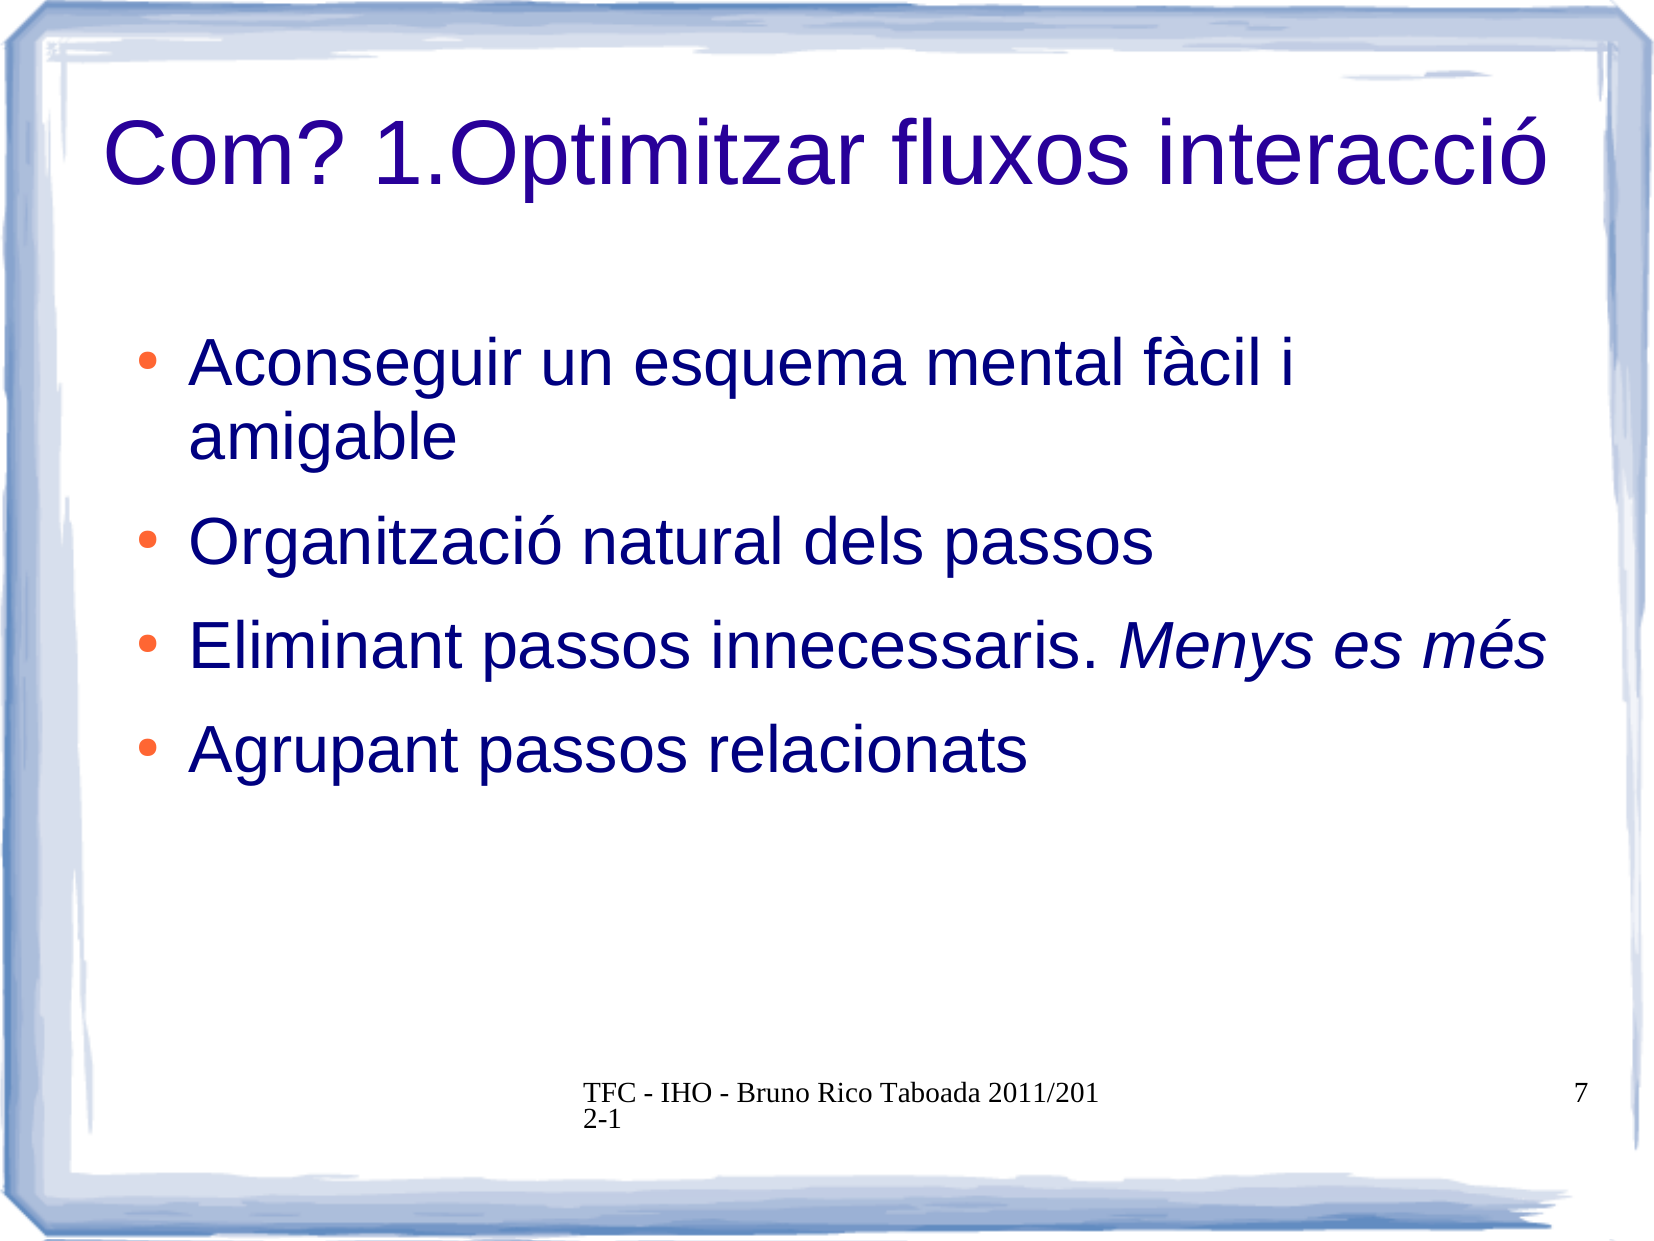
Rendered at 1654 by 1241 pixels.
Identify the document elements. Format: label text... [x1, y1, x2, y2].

list Aconseguir un esquema mental fàcil i amigable Organització natural dels passos Eliminant passos innecessaris. Menys es més Agrupant passos relacionats [118, 324, 1571, 1167]
picture [0, 0, 1654, 1241]
title Com? 1.Optimitzar fluxos interacció [82, 49, 1571, 257]
